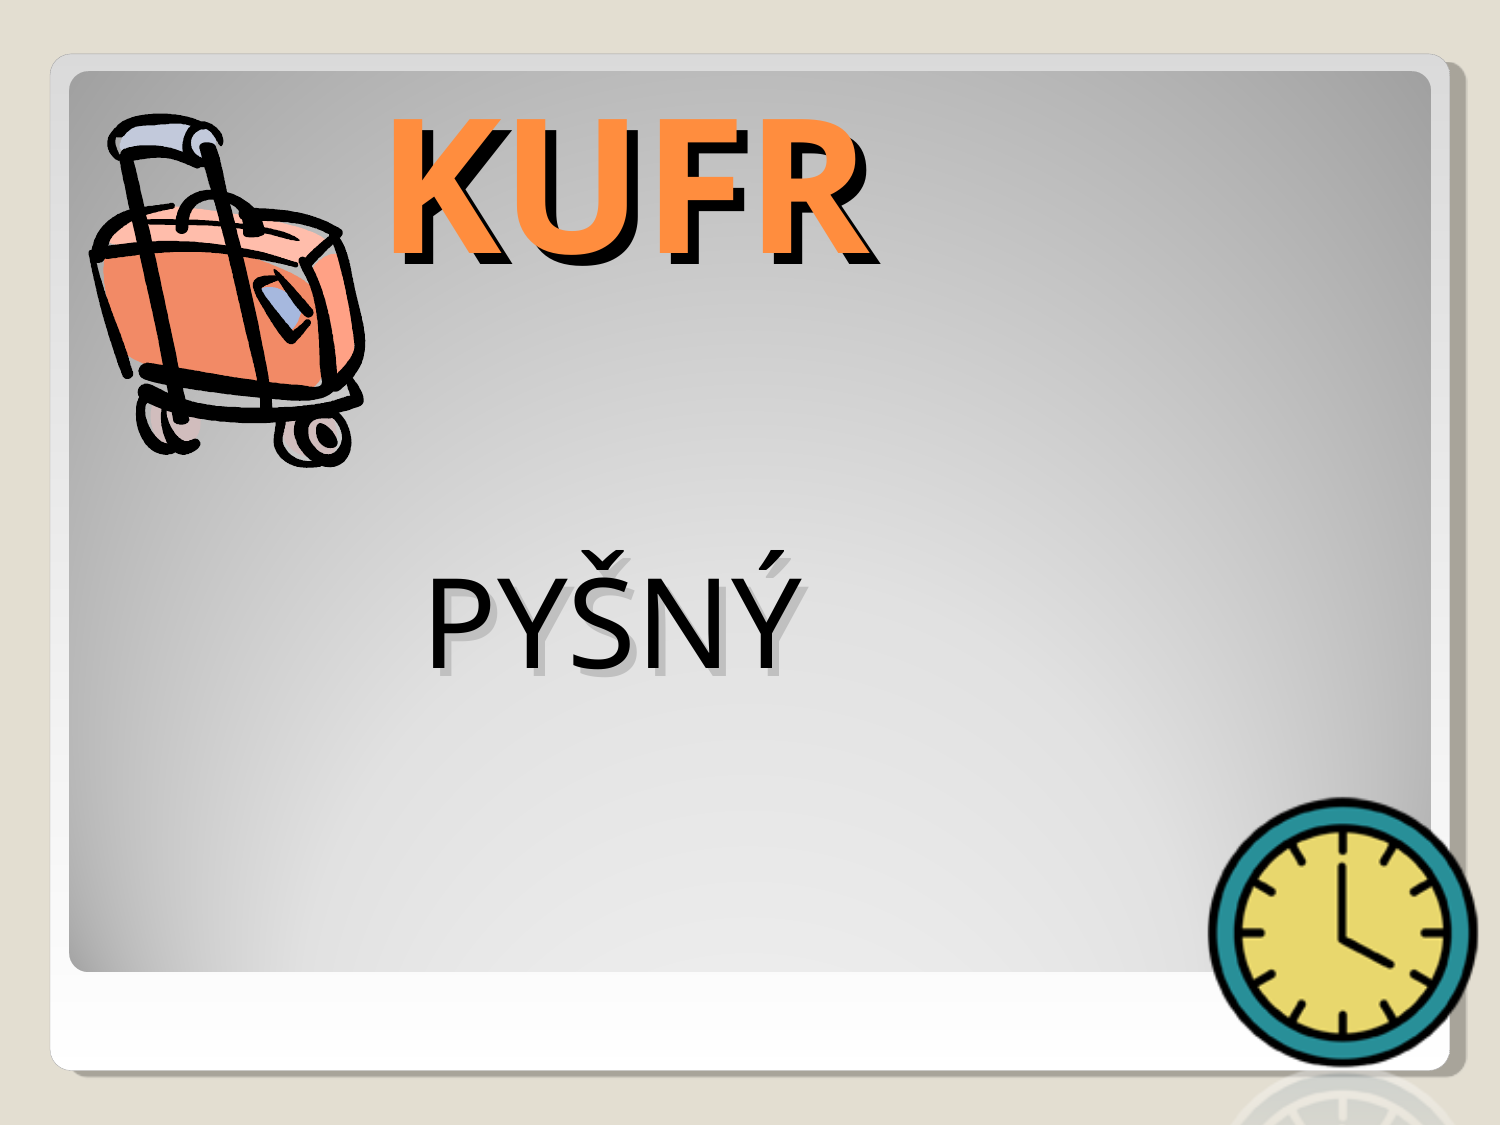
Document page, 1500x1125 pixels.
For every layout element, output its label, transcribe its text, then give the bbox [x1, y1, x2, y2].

picture [69, 71, 1500, 1125]
text_box KUFR [362, 54, 1379, 362]
text_box PYŠNÝ [107, 536, 1117, 780]
